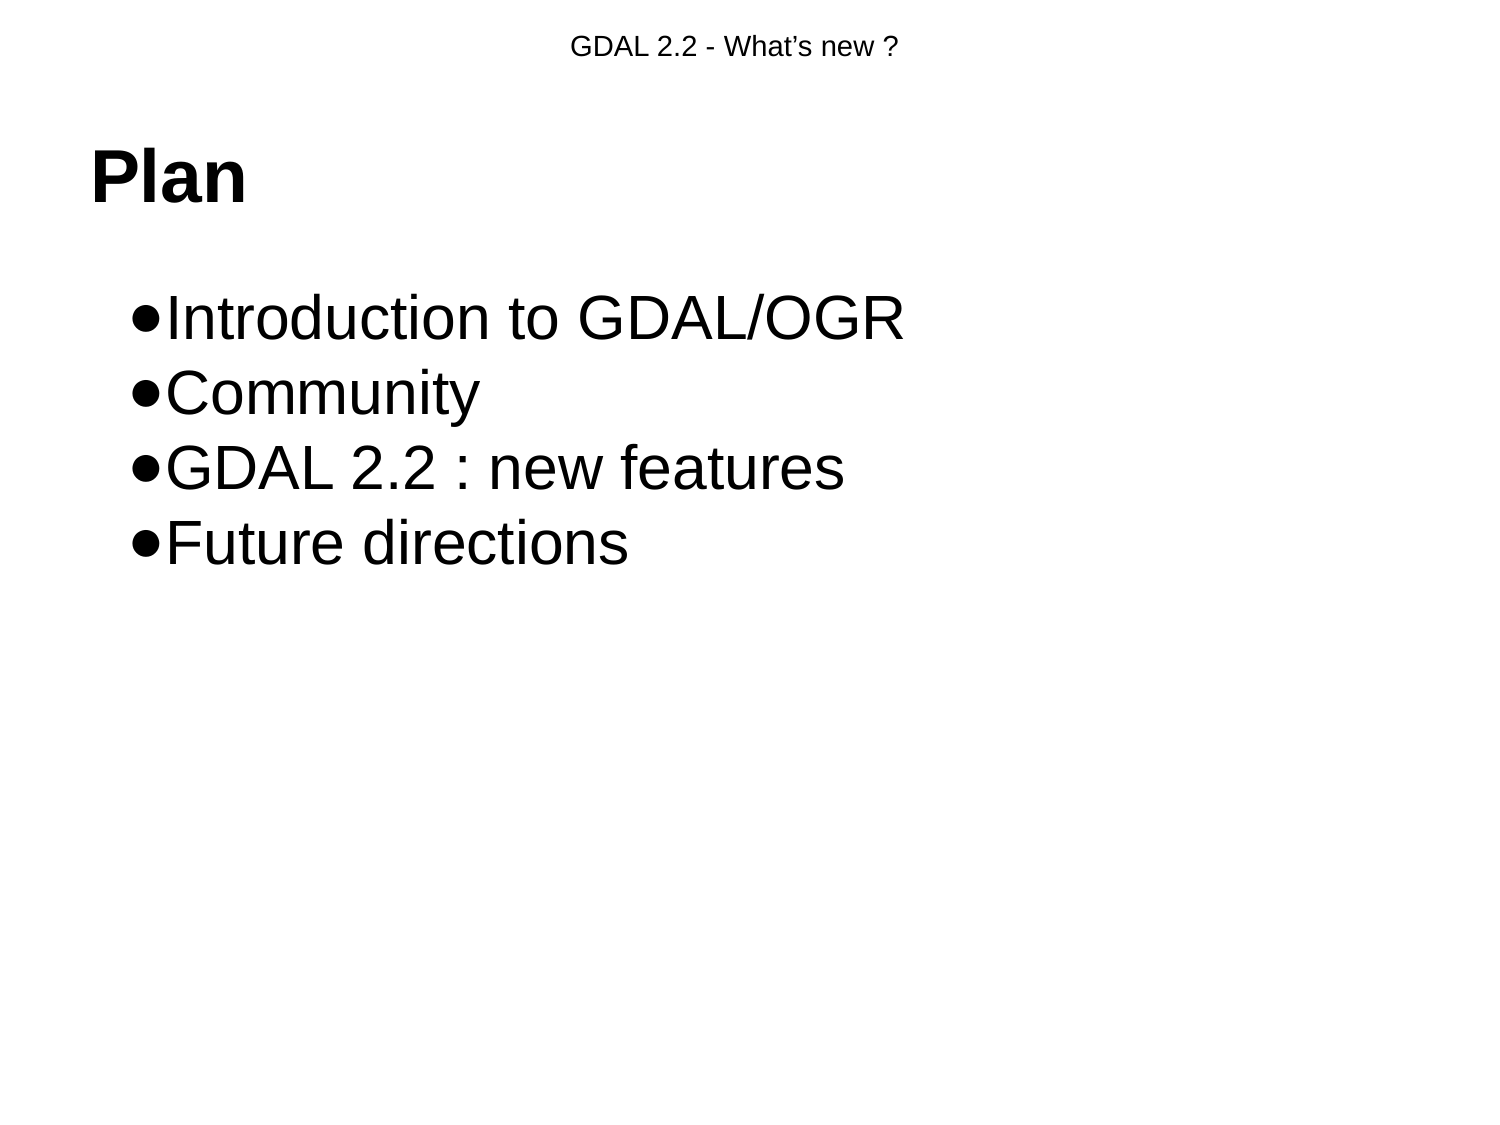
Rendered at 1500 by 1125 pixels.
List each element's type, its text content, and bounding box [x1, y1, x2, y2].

list Introduction to GDAL/OGR Community GDAL 2.2 : new features Future directions [75, 262, 1425, 1078]
title Plan [75, 45, 1425, 233]
